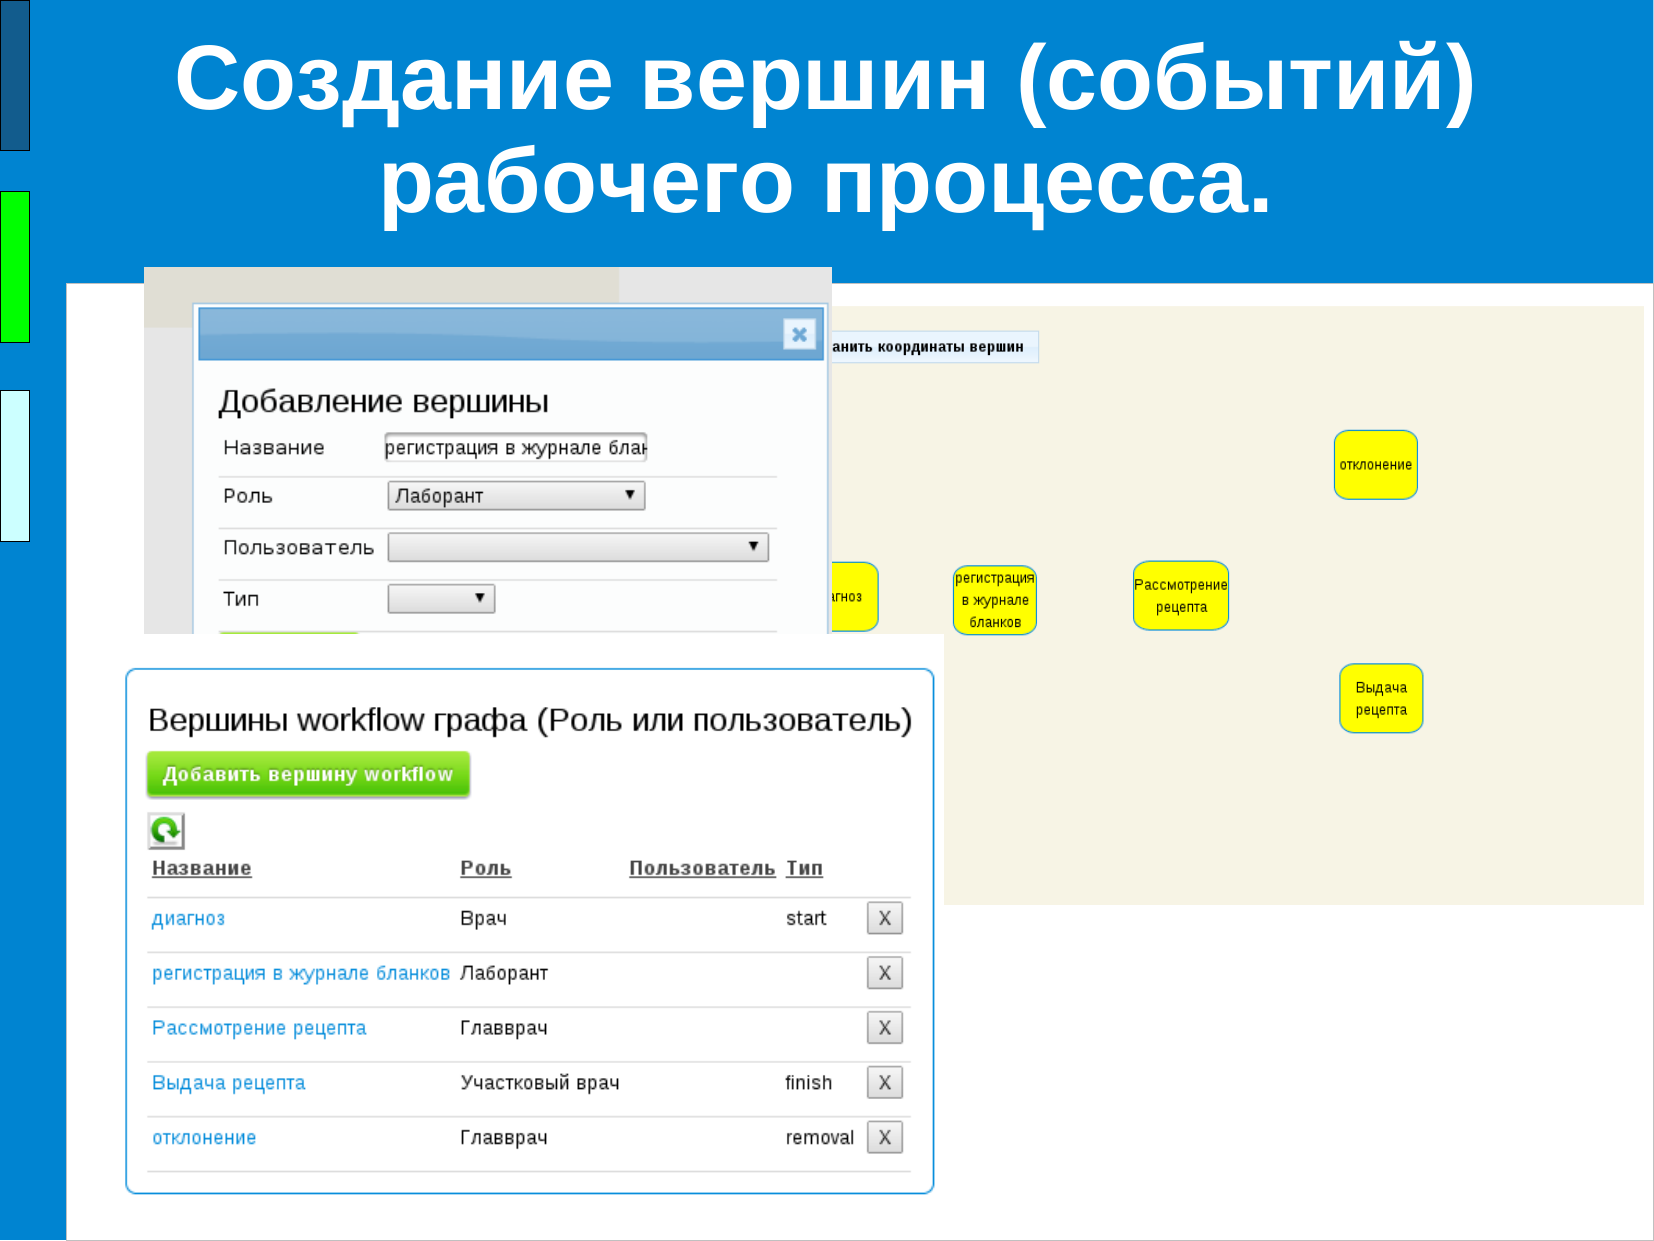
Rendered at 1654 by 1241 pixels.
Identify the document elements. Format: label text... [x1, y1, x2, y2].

picture [110, 267, 1644, 1218]
title Создание вершин (событий) рабочего процесса. [82, 25, 1571, 233]
